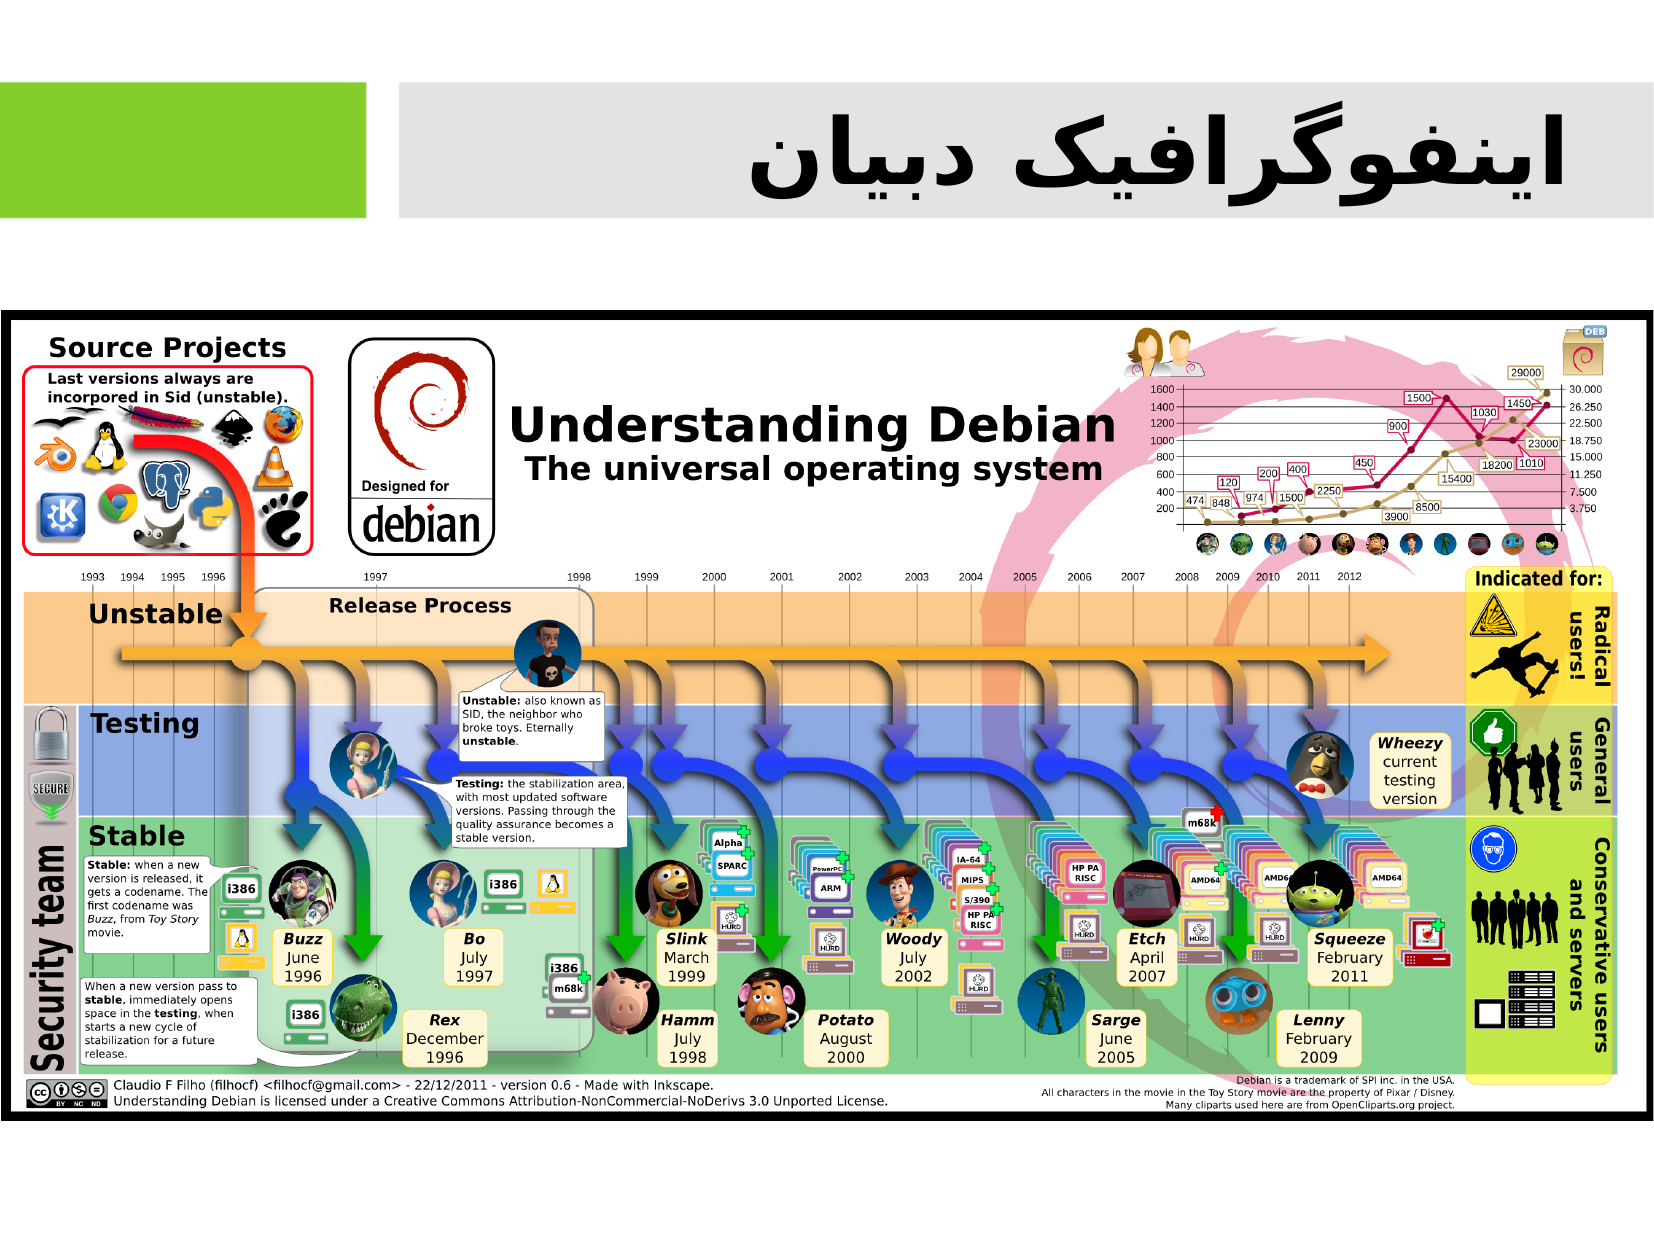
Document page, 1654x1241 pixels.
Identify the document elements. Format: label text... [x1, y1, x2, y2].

title اینفوگرافیک دبیان [82, 49, 1571, 257]
picture [0, 0, 1654, 1241]
